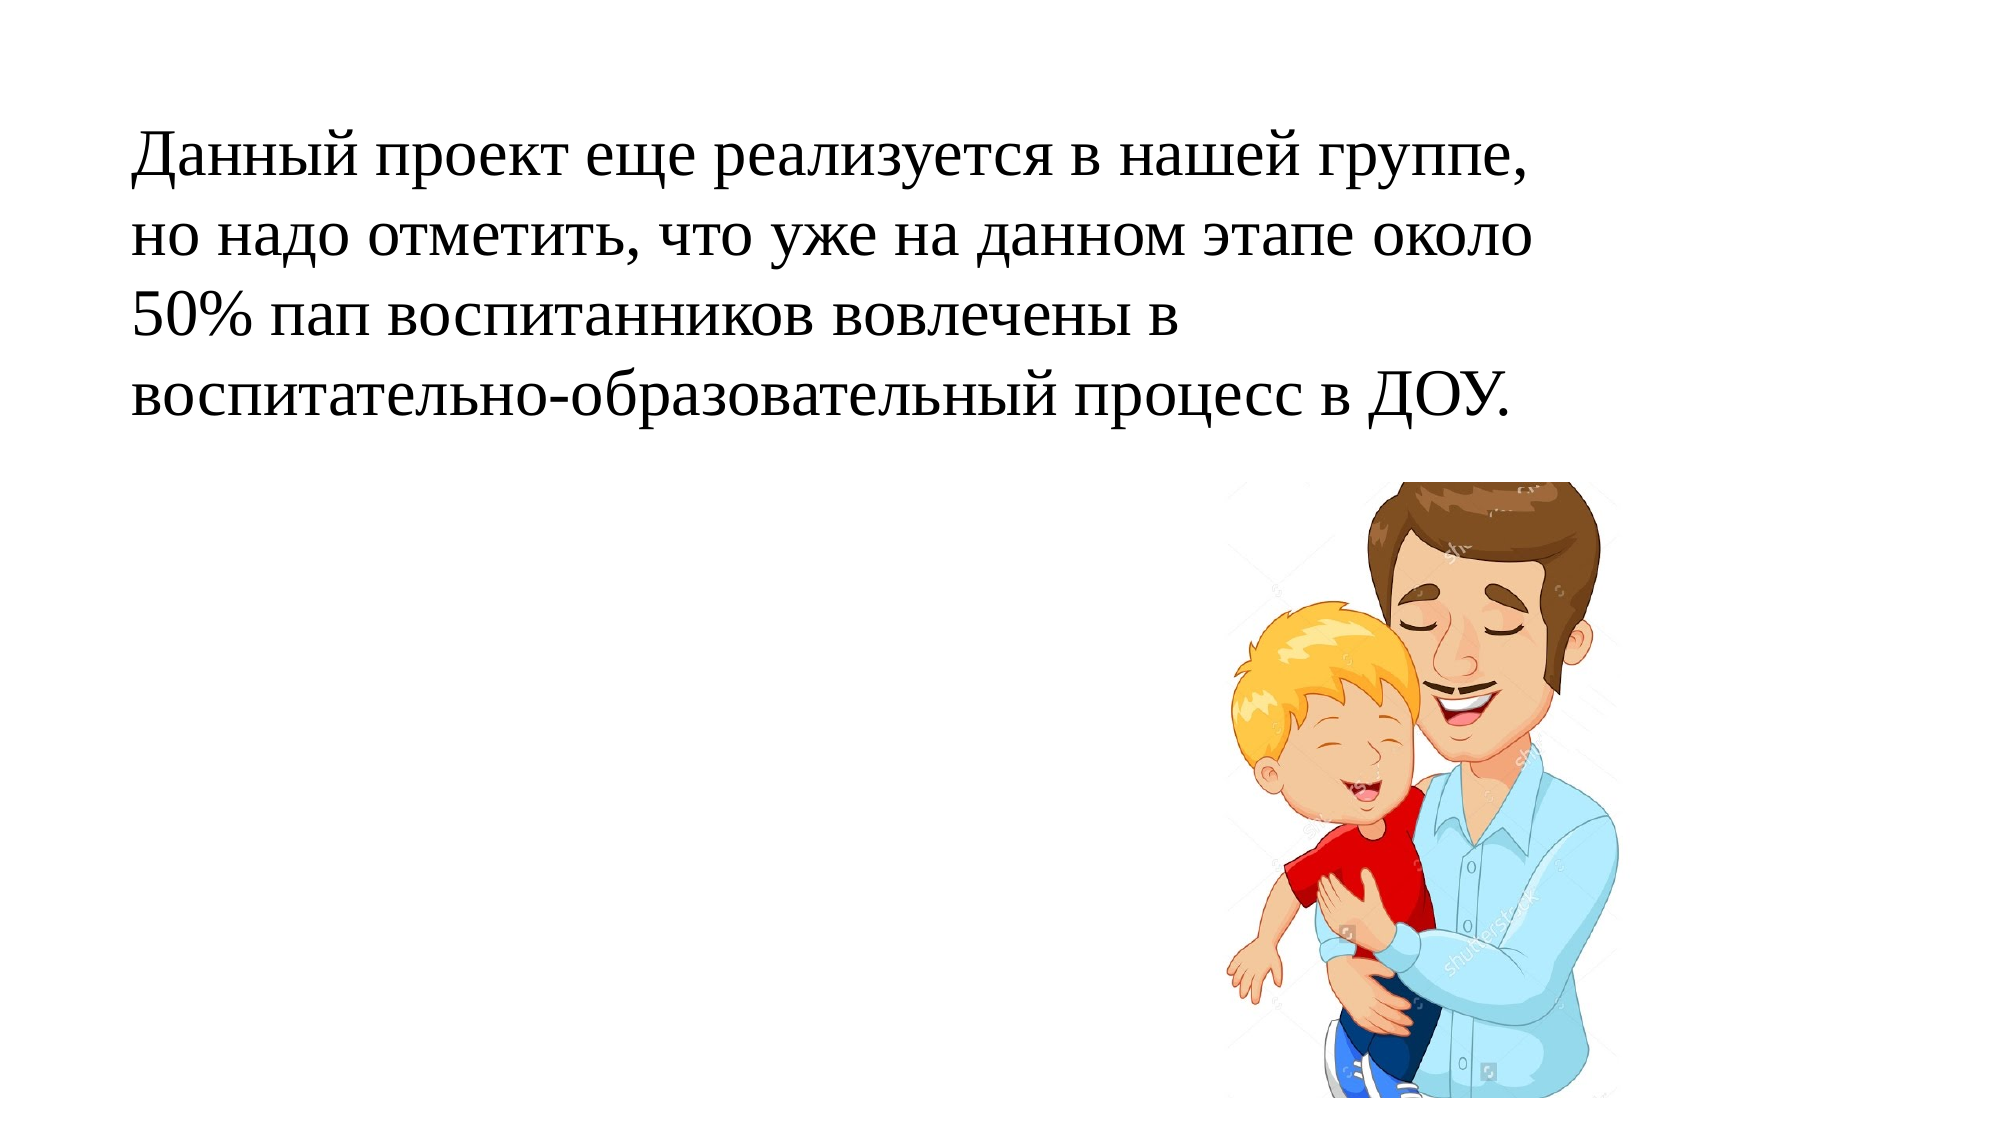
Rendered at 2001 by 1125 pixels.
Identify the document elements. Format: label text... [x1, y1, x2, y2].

picture [939, 482, 1943, 1099]
text_box Данный проект еще реализуется в нашей группе, но надо отметить, что уже на данном этапе около 50% пап воспитанников вовлечены в воспитательно-образовательный процесс в ДОУ. [117, 101, 1611, 437]
